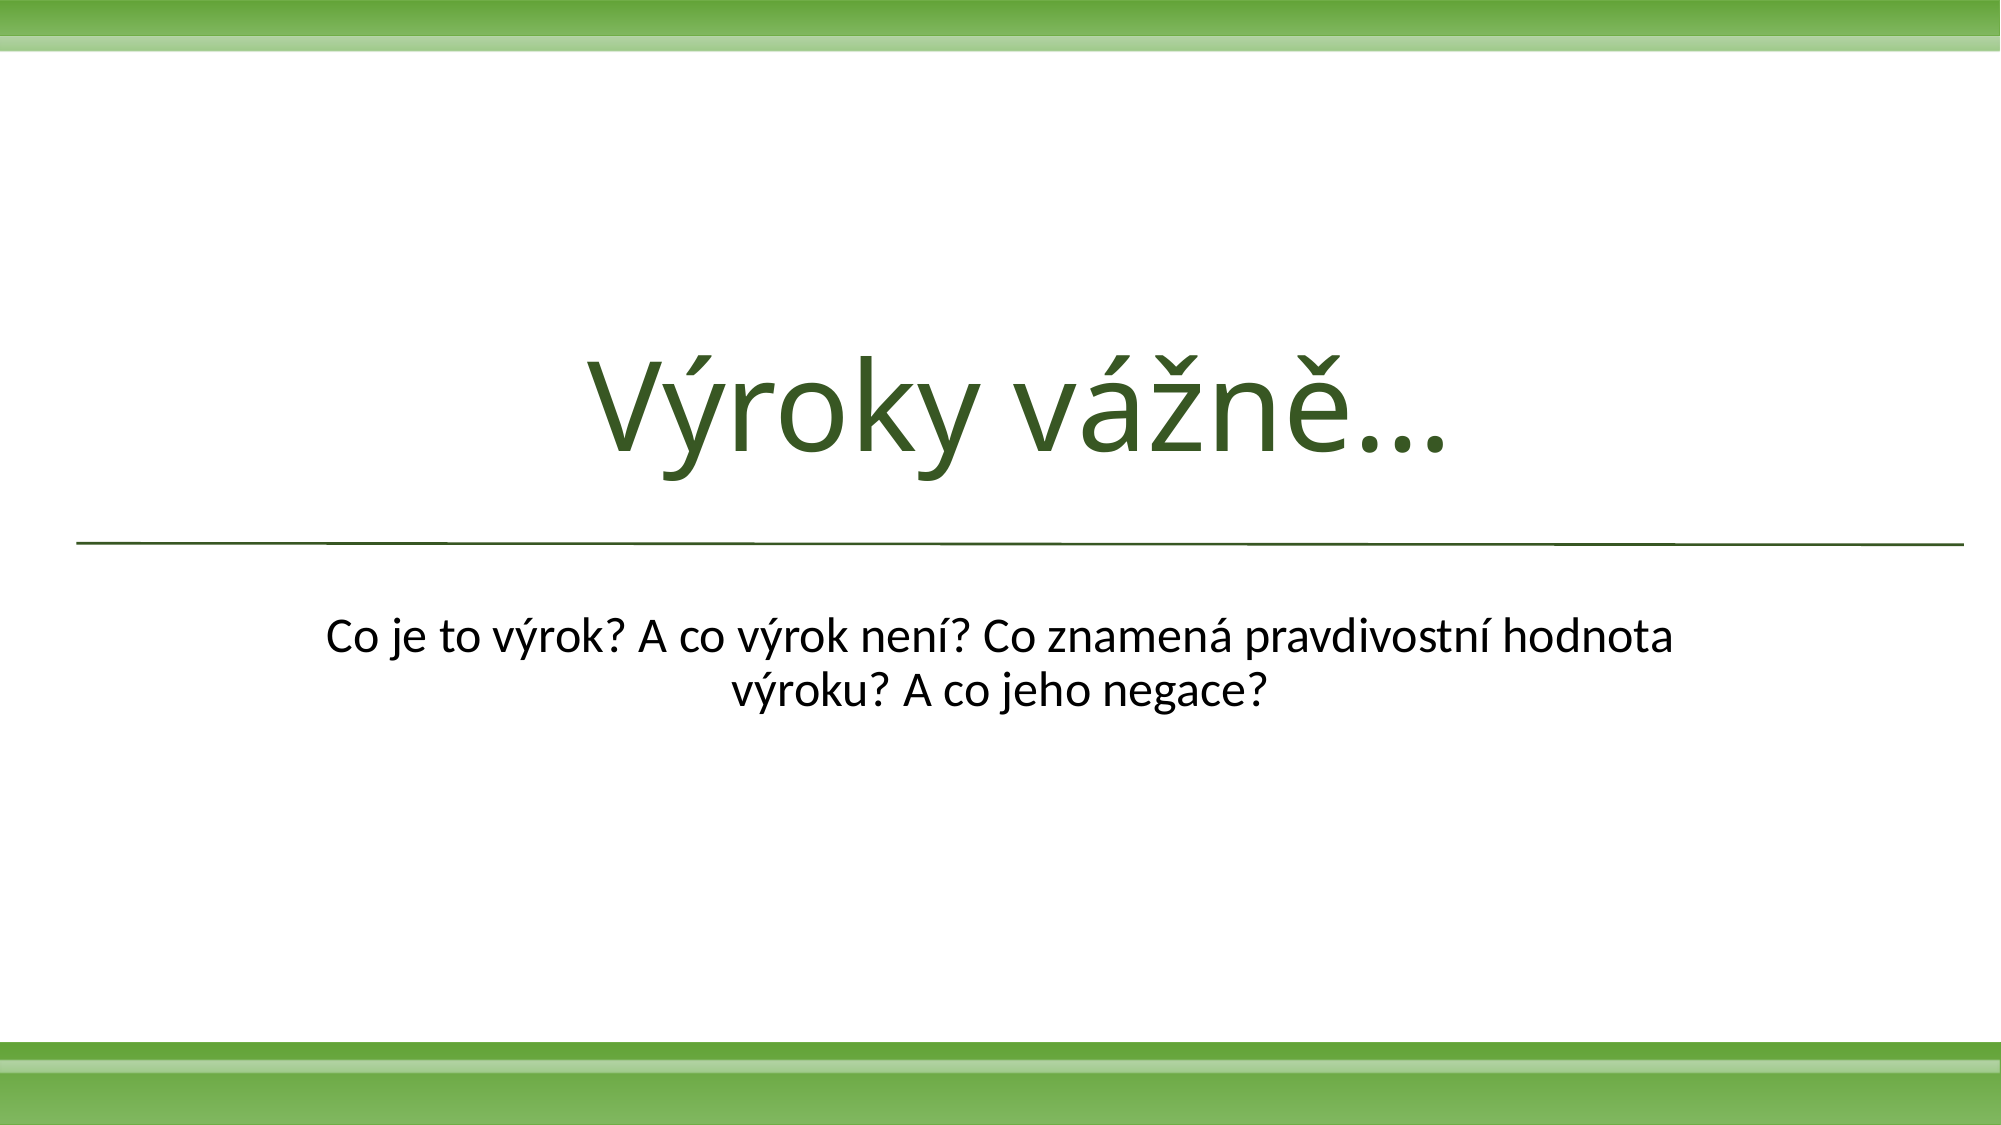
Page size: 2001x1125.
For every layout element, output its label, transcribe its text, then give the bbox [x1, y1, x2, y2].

picture [0, 1058, 2001, 1075]
title Výroky vážně… [270, 205, 1771, 486]
text_box Co je to výrok? A co výrok není? Co znamená pravdivostní hodnota výroku? A co jeho negace? [250, 602, 1751, 874]
picture [0, 34, 2001, 53]
